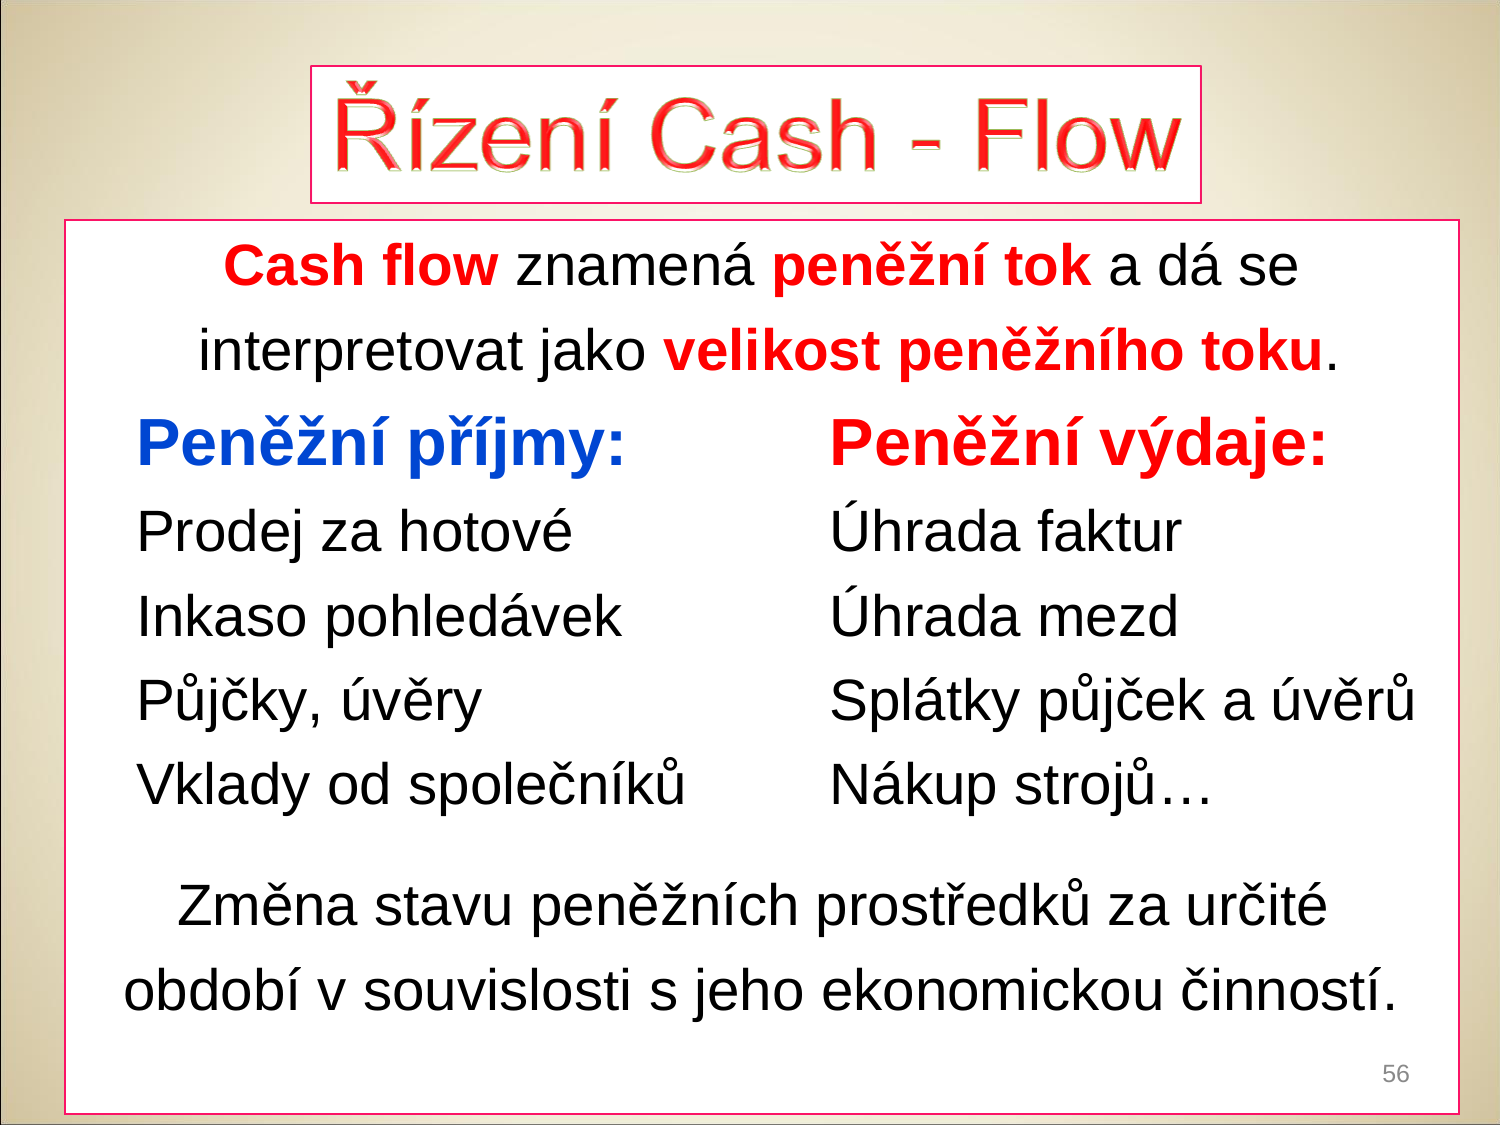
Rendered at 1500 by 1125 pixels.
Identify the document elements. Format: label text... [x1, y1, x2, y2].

text_box <číslo> [1074, 1042, 1426, 1103]
list Cash flow znamená peněžní tok a dá se interpretovat jako velikost peněžního toku. Peněžní příjmy: Peněžní výdaje: Prodej za hotové Úhrada faktur Inkaso pohledávek Úhrada mezd Půjčky, úvěry Splátky půjček a úvěrů Vklady od společníků Nákup strojů… Změna stavu peněžních prostředků za určité období v souvislosti s jeho ekonomickou činností. [64, 219, 1459, 1114]
picture [0, 0, 1500, 1125]
